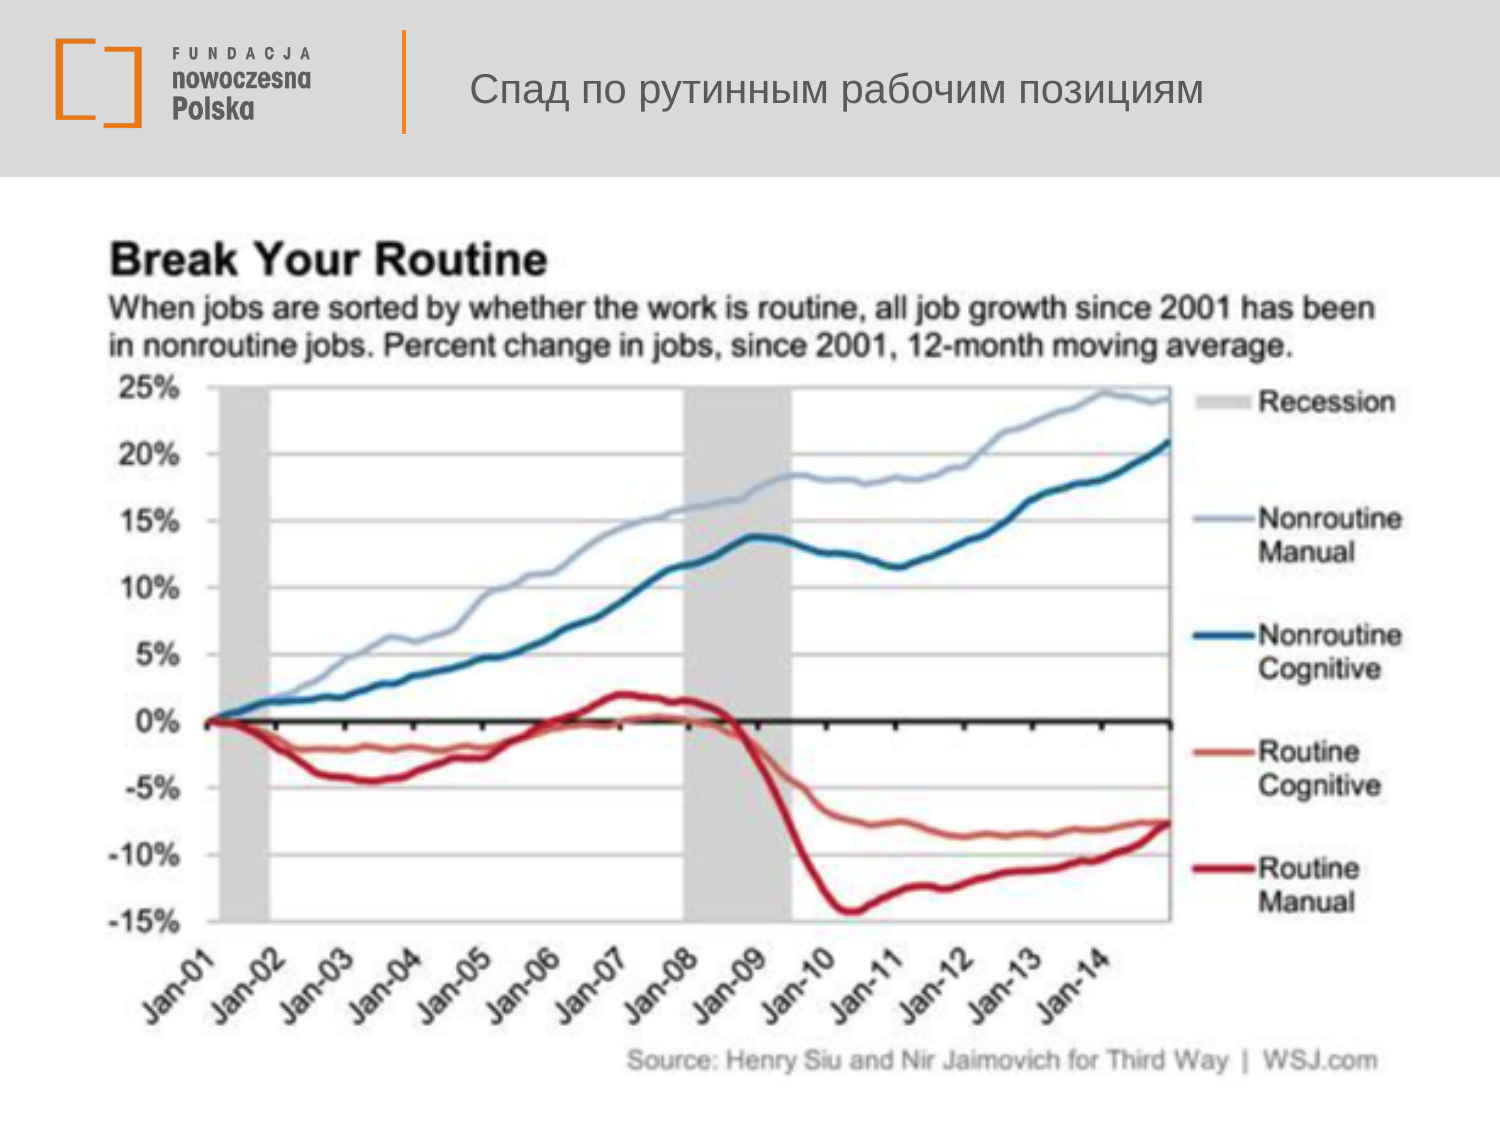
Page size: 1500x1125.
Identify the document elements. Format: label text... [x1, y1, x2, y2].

picture [395, 30, 422, 145]
picture [82, 207, 1418, 1087]
picture [53, 30, 313, 140]
text_box [0, 0, 1500, 178]
text_box Спад по рутинным рабочим позициям [454, 54, 1323, 120]
